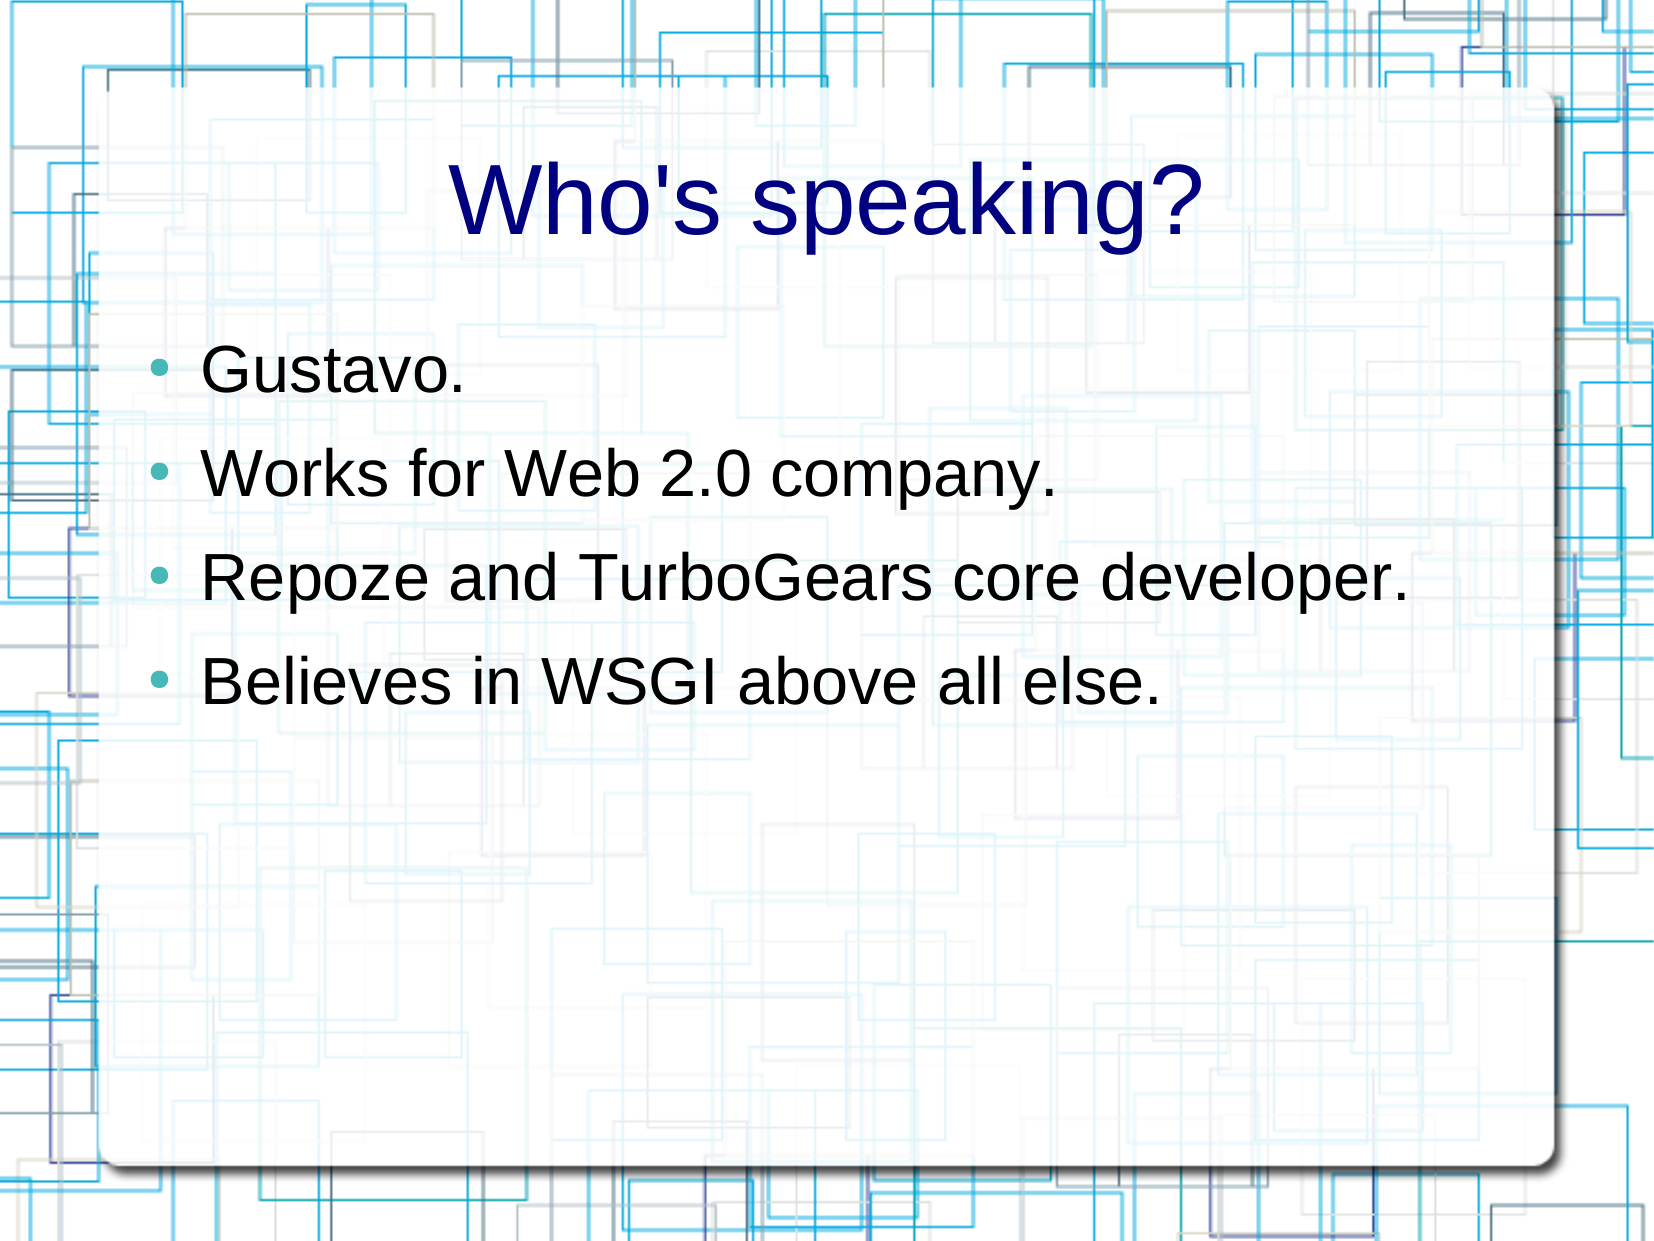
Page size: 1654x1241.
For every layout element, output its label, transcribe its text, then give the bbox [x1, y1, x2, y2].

title Who's speaking? [118, 104, 1536, 297]
picture [0, 0, 1654, 1241]
list Gustavo. Works for Web 2.0 company. Repoze and TurboGears core developer. Believes in WSGI above all else. [129, 331, 1524, 1136]
